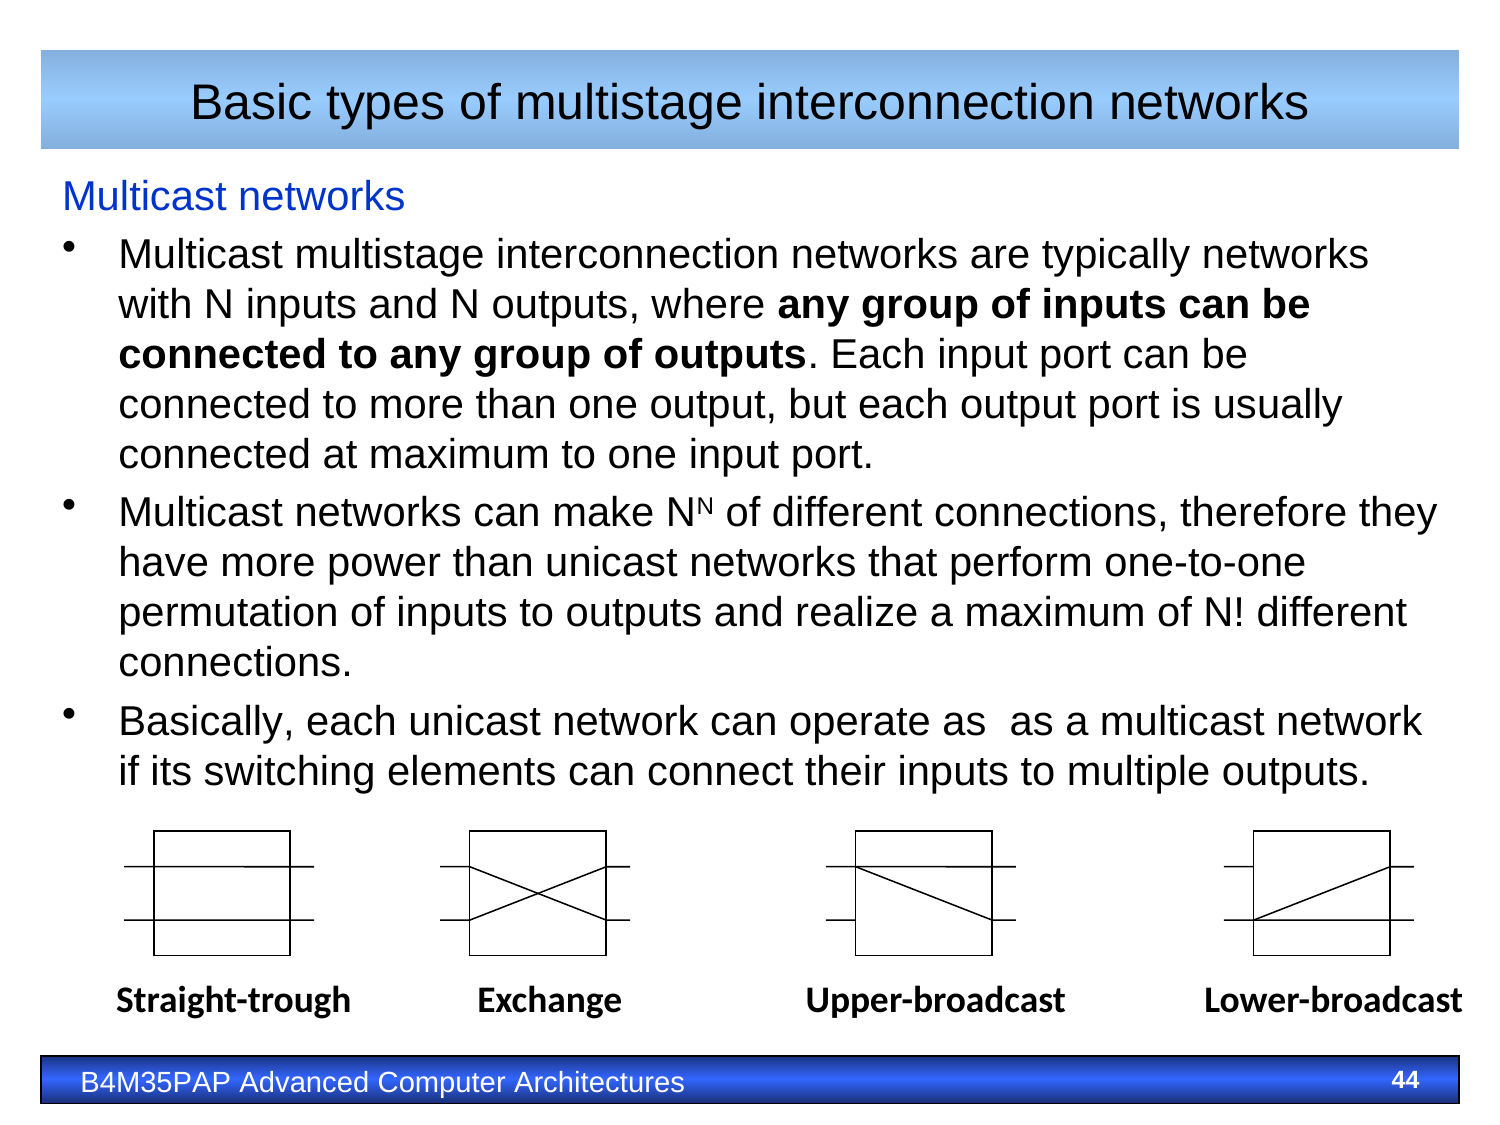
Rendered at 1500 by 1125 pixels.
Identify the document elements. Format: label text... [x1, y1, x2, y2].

title Basic types of multistage interconnection networks [41, 50, 1459, 149]
text_box [153, 831, 291, 865]
text_box [469, 868, 534, 919]
text_box [469, 895, 607, 956]
text_box [542, 868, 607, 919]
text_box [469, 831, 607, 892]
text_box Lower-broadcast [1164, 967, 1500, 1069]
text_box Straight-trough [64, 967, 380, 1069]
text_box [855, 868, 993, 956]
text_box [855, 831, 993, 865]
text_box [1262, 868, 1391, 919]
text_box Upper-broadcast [766, 967, 1106, 1069]
text_box Exchange [380, 967, 720, 1069]
text_box [1253, 831, 1391, 919]
text_box [1253, 921, 1391, 956]
text_box [153, 921, 291, 956]
text_box [153, 868, 291, 919]
text_box [864, 868, 993, 919]
list Multicast networks Multicast multistage interconnection networks are typically networks with N inputs and N outputs, where any group of inputs can be connected to any group of outputs. Each input port can be connected to more than one output, but each output port is usually connected at maximum to one input port. Multicast networks can make NN of different connections, therefore they have more power than unicast networks that perform one-to-one permutation of inputs to outputs and realize a maximum of N! different connections. Basically, each unicast network can operate as as a multicast network if its switching elements can connect their inputs to multiple outputs. [47, 160, 1458, 988]
